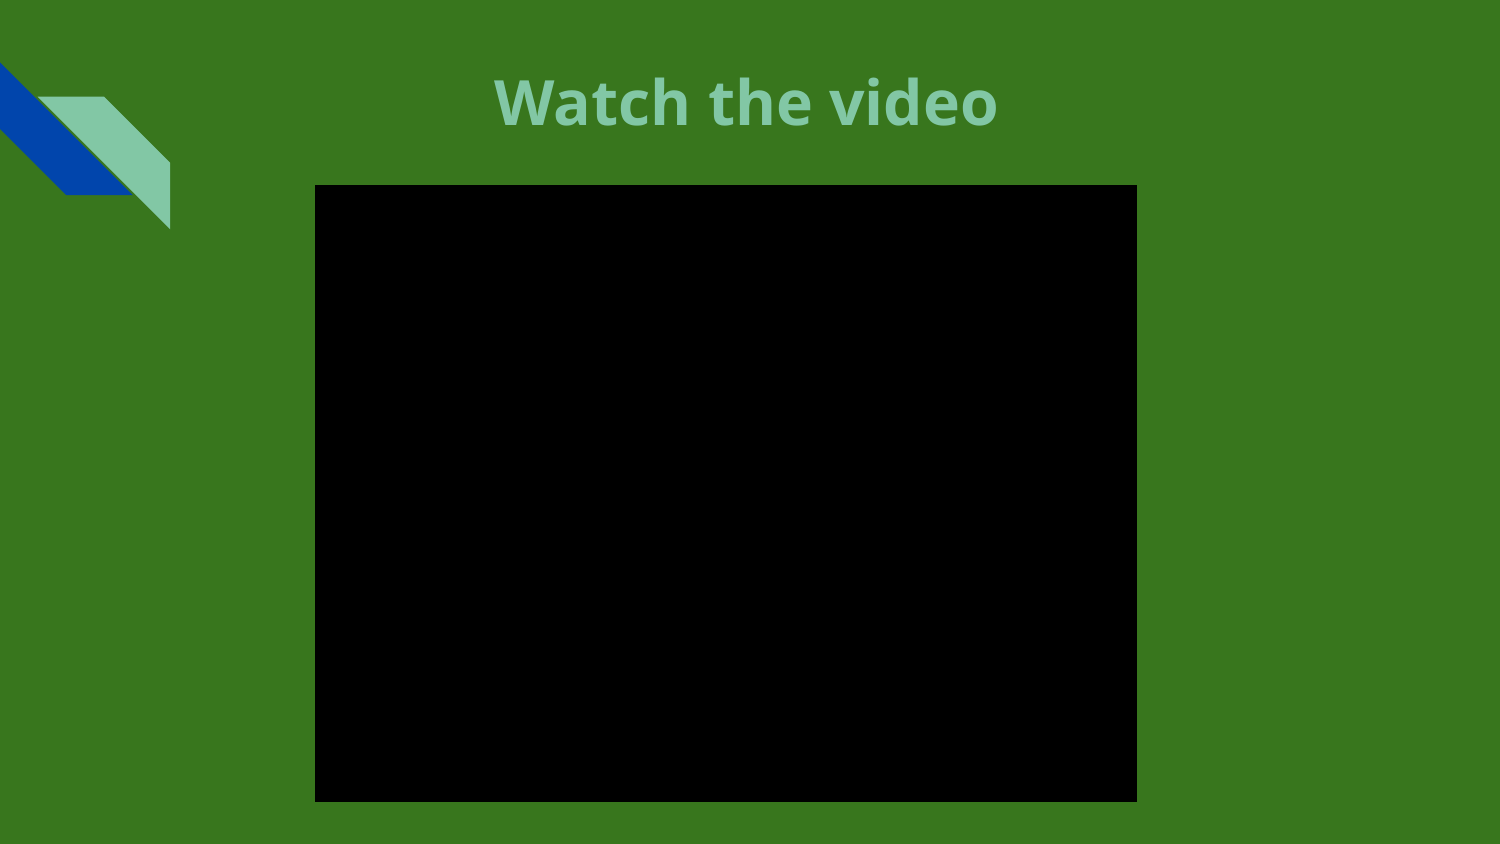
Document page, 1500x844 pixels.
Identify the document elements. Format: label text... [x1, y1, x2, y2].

title Watch the video [163, 44, 1318, 194]
picture [315, 185, 1137, 802]
